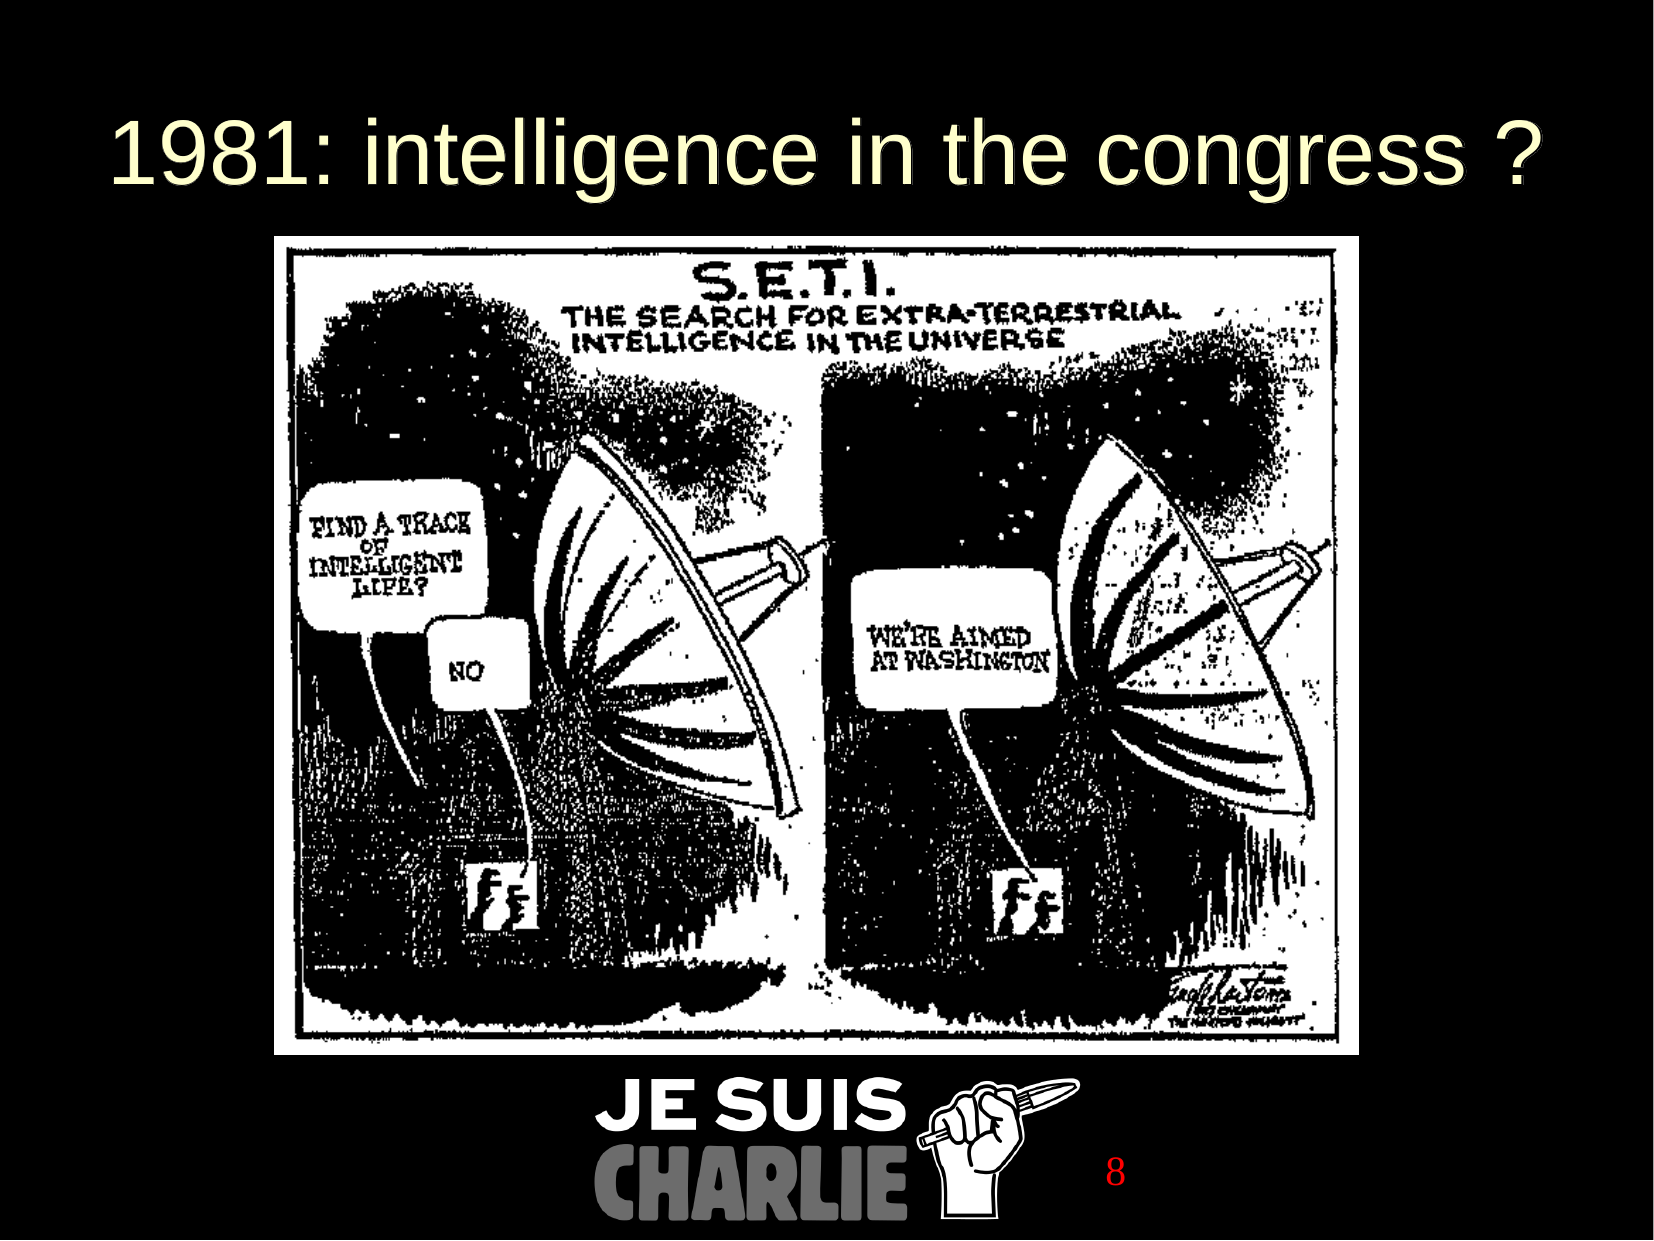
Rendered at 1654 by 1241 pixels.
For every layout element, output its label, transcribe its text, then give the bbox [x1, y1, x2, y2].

picture [274, 236, 1359, 1055]
title 1981: intelligence in the congress ? [82, 49, 1571, 257]
picture [587, 1062, 1093, 1225]
